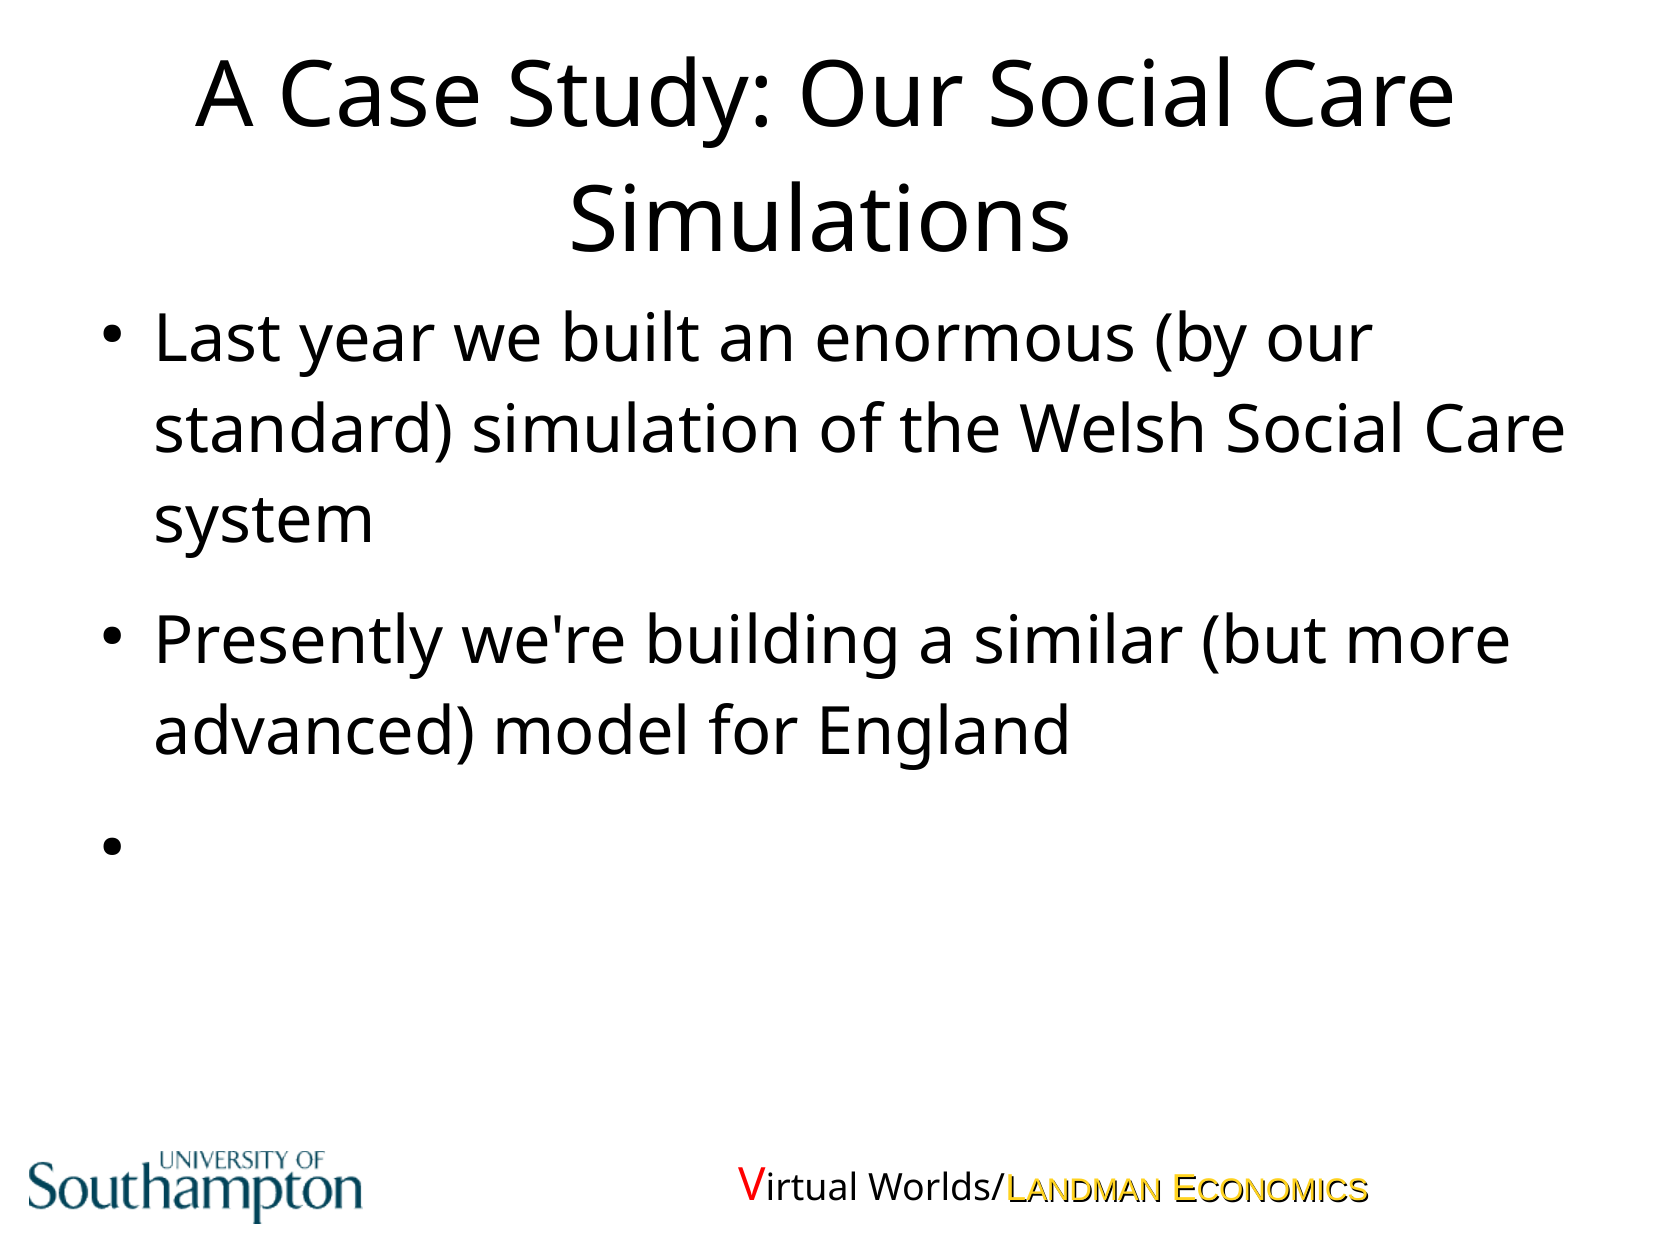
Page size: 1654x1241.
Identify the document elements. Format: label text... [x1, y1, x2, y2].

picture [29, 1151, 363, 1224]
title A Case Study: Our Social Care Simulations [82, 46, 1571, 260]
list Last year we built an enormous (by our standard) simulation of the Welsh Social Care system Presently we're building a similar (but more advanced) model for England [82, 290, 1571, 1010]
